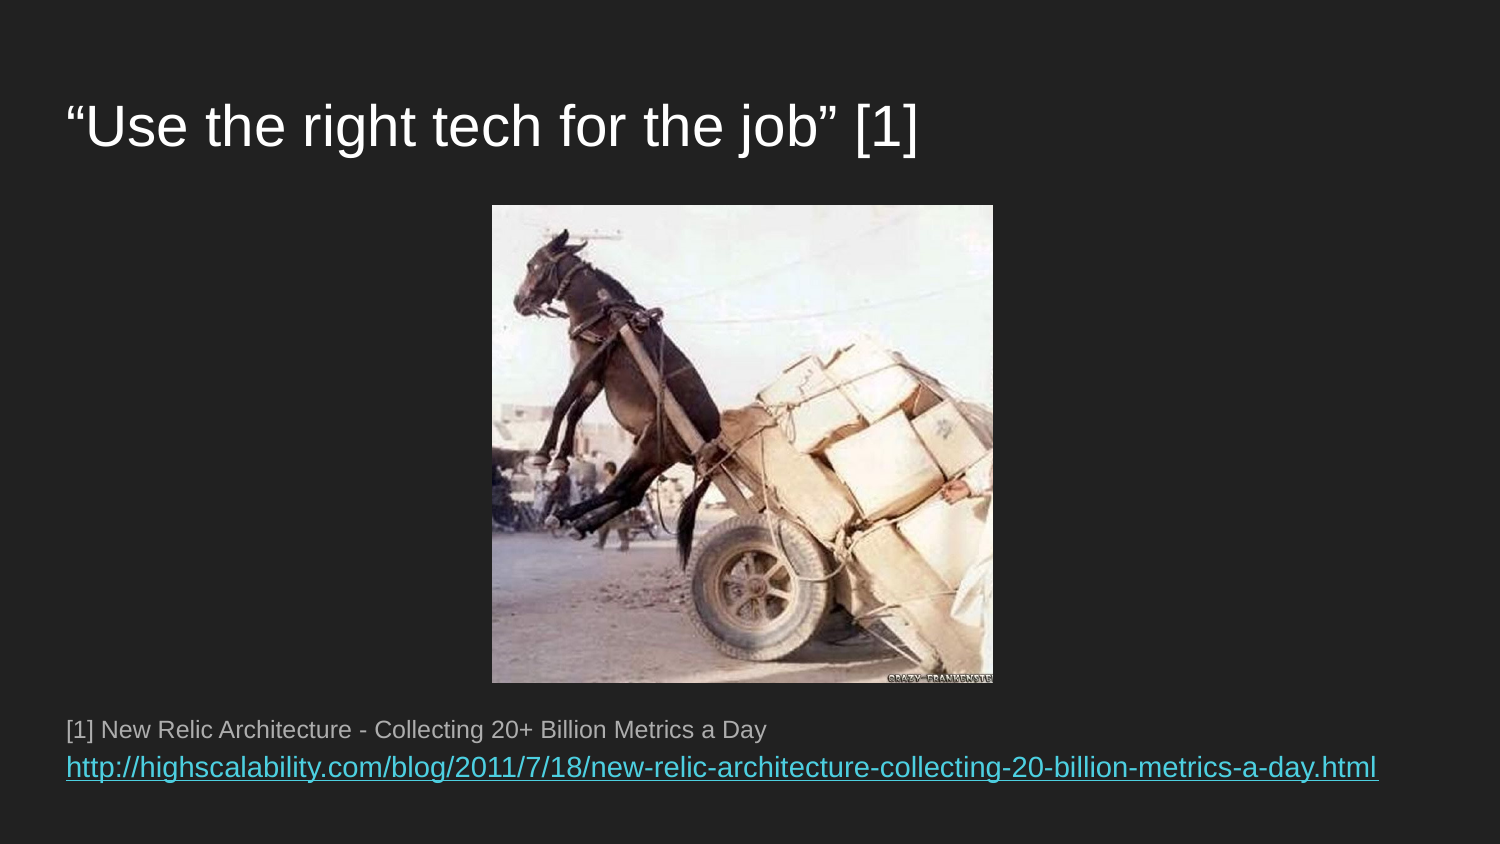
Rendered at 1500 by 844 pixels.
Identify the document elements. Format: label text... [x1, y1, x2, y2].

list [1] New Relic Architecture - Collecting 20+ Billion Metrics a Day http://highscalability.com/blog/2011/7/18/new-relic-architecture-collecting-20-billion-metrics-a-day.html [51, 694, 1434, 794]
picture [492, 205, 993, 683]
title “Use the right tech for the job” [1] [51, 72, 1449, 167]
